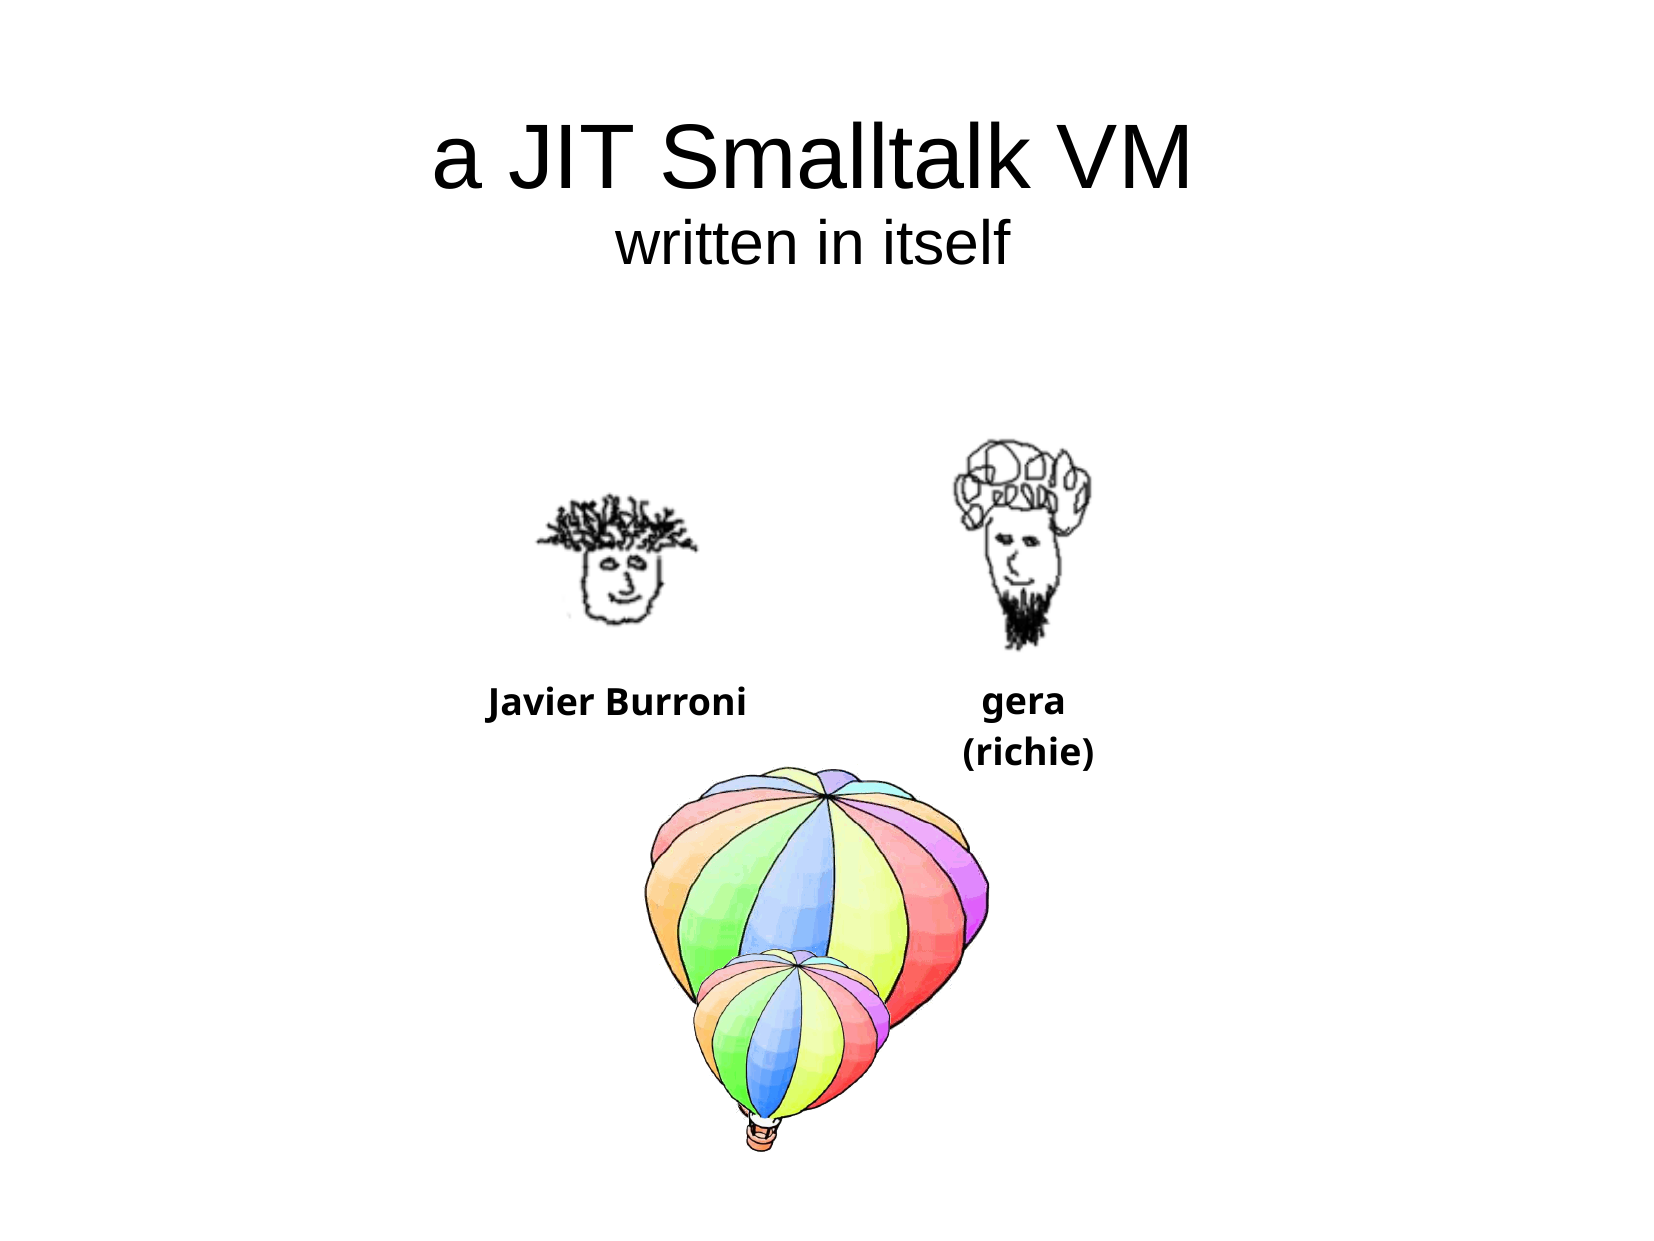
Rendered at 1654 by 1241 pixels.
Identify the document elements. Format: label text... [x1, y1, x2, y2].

picture [643, 764, 990, 1153]
picture [939, 424, 1111, 666]
text_box gera (richie) [856, 667, 1220, 770]
text_box Javier Burroni [473, 667, 756, 727]
picture [521, 470, 710, 642]
text_box a JIT Smalltalk VM written in itself [416, 98, 1211, 286]
